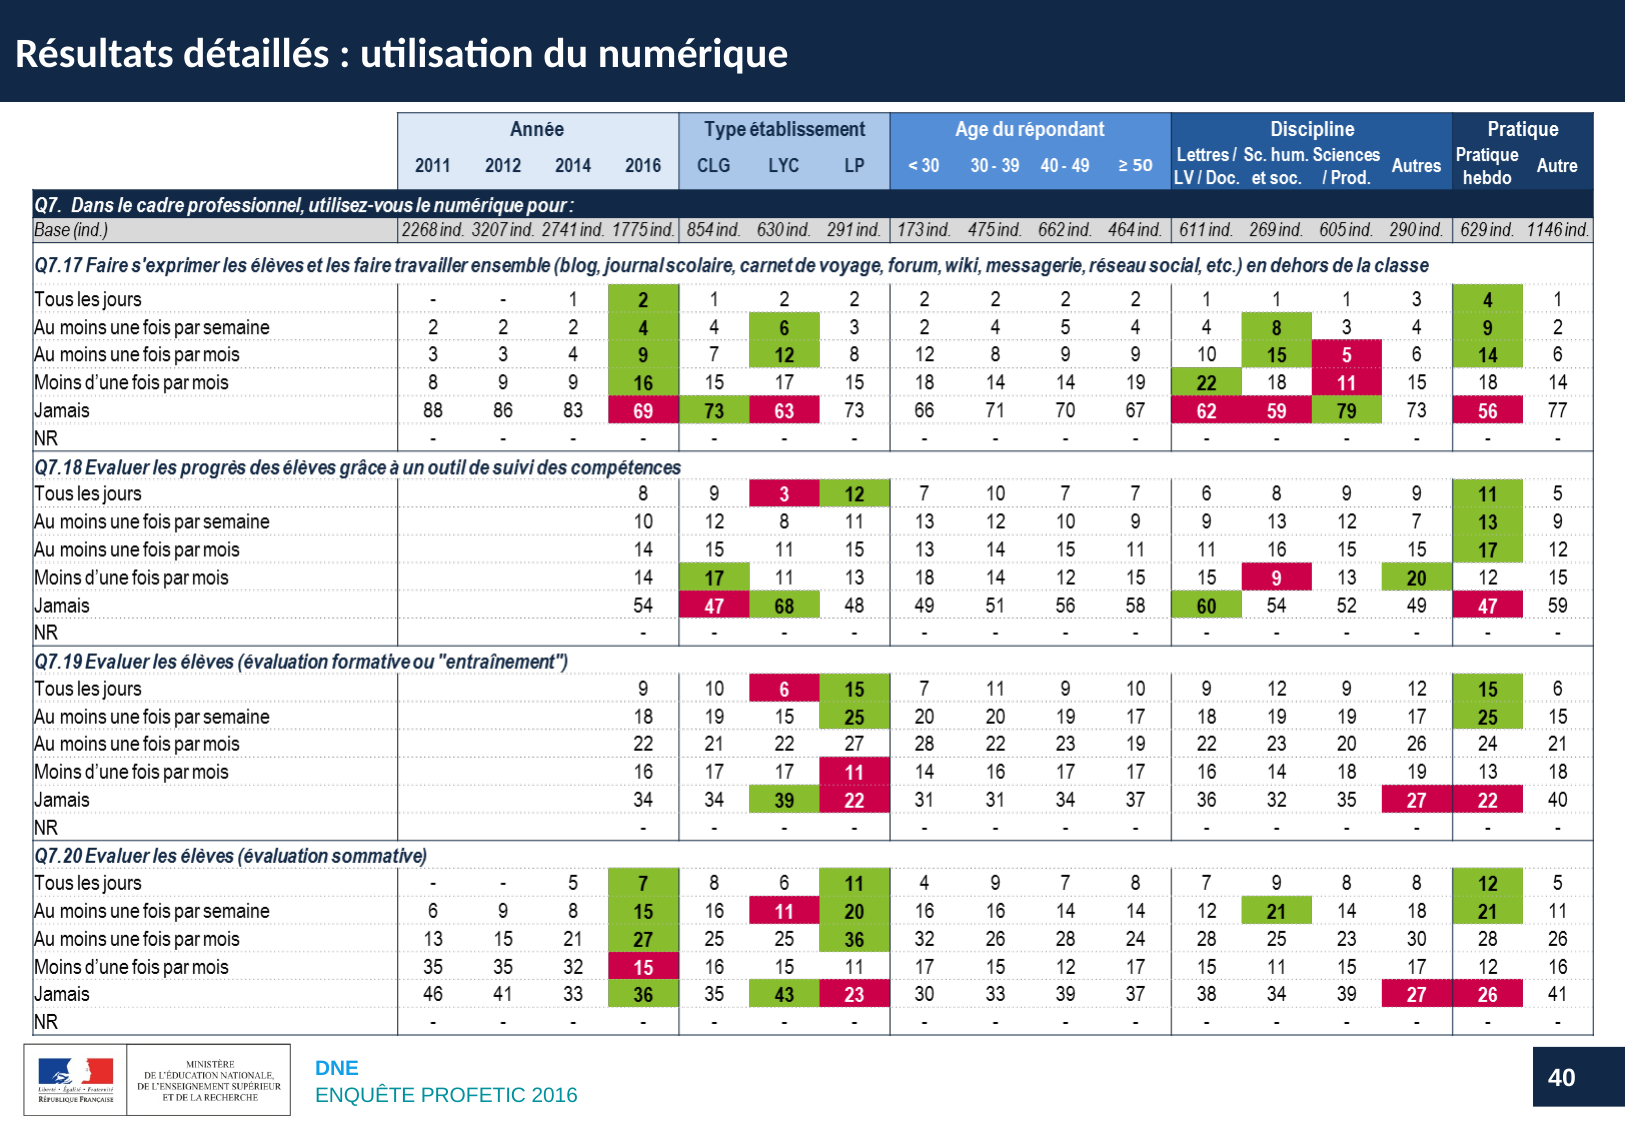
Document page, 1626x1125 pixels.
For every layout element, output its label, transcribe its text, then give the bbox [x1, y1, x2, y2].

picture [32, 109, 1594, 1047]
text_box 40 [1533, 1046, 1625, 1107]
title Résultats détaillés : utilisation du numérique [0, 0, 1625, 102]
